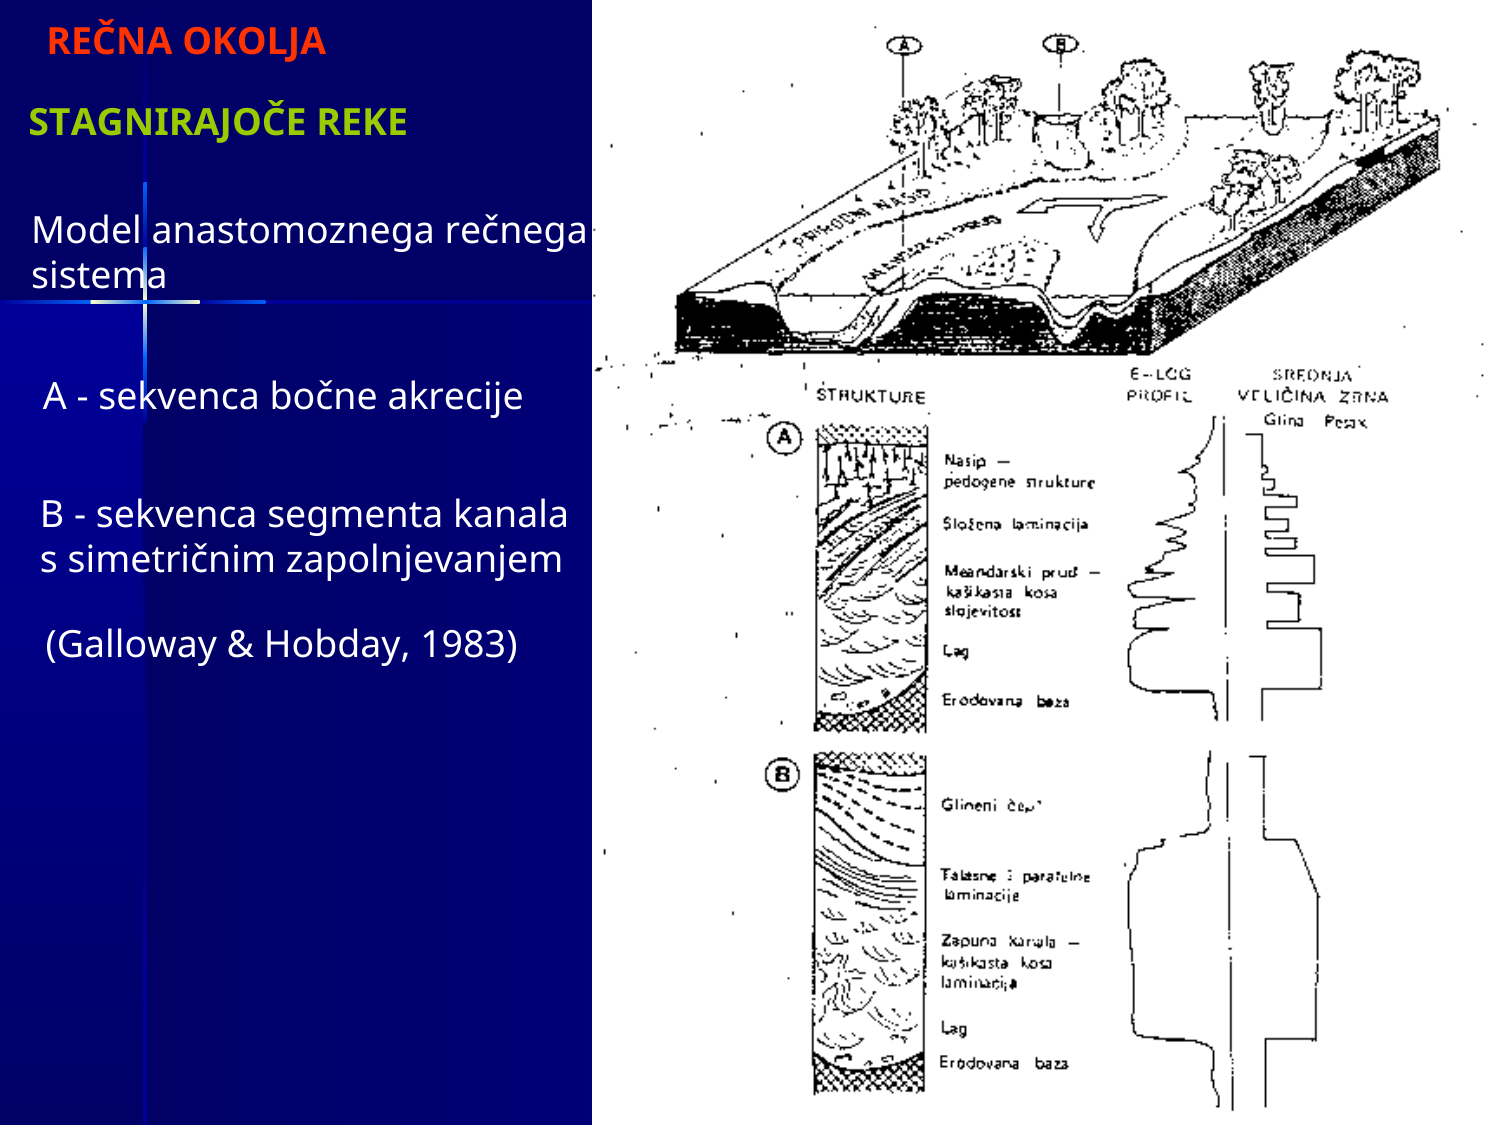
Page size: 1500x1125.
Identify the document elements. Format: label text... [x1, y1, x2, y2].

text_box Model anastomoznega rečnega sistema [16, 198, 604, 305]
text_box A - sekvenca bočne akrecije [28, 364, 540, 425]
text_box REČNA OKOLJA [31, 9, 342, 71]
picture [592, 0, 1500, 1125]
text_box B - sekvenca segmenta kanala s simetričnim zapolnjevanjem [25, 482, 585, 588]
text_box STAGNIRAJOČE REKE [13, 90, 424, 151]
text_box (Galloway & Hobday, 1983) [30, 612, 533, 673]
